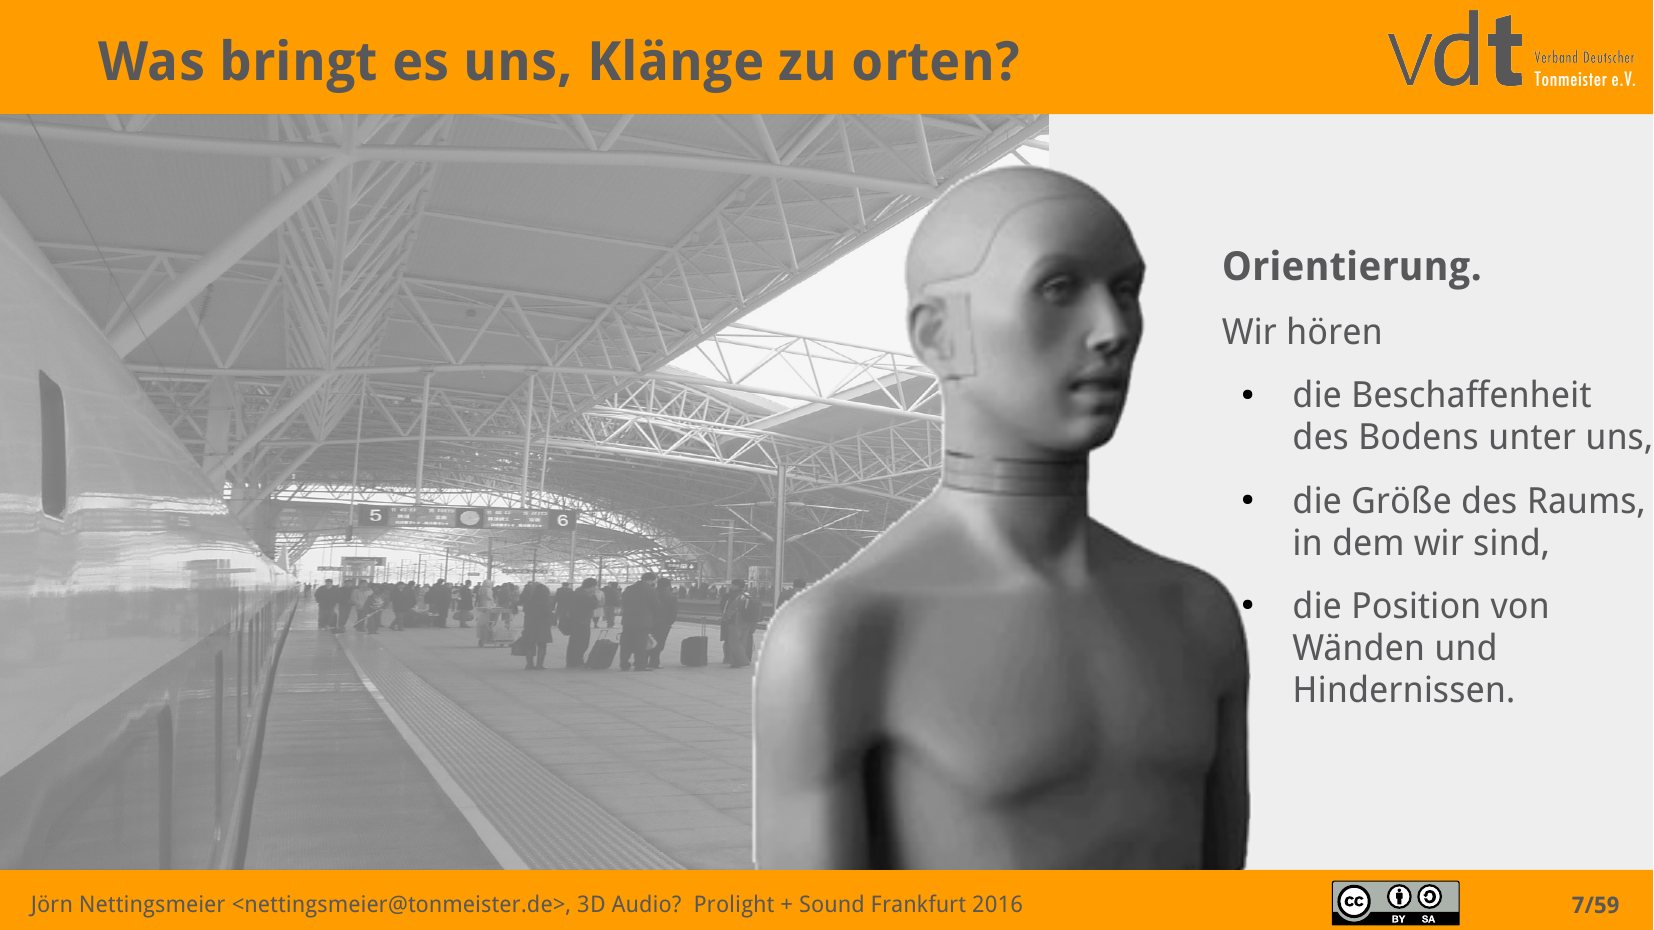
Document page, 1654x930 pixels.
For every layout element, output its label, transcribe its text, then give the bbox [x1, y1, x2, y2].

list Orientierung. Wir hören die Beschaffenheit des Bodens unter uns, die Größe des Raums, in dem wir sind, die Position von Wänden und Hindernissen. [1153, 243, 1653, 773]
picture [1377, 0, 1646, 104]
picture [0, 99, 1370, 870]
title Was bringt es uns, Klänge zu orten? [98, 4, 1216, 119]
